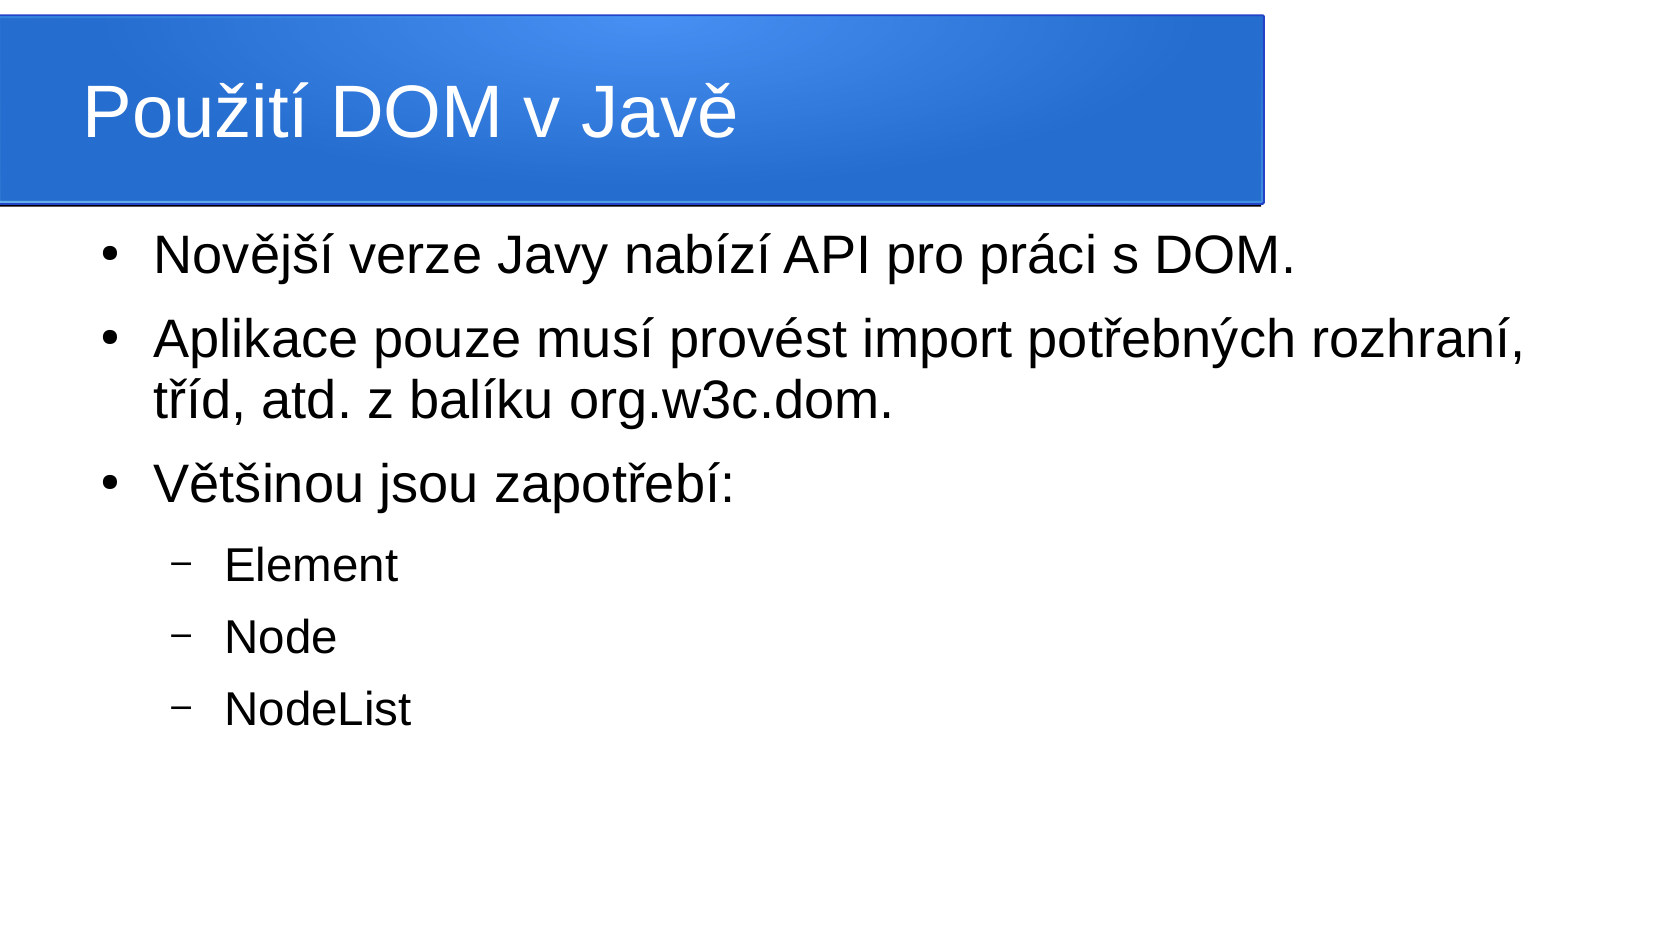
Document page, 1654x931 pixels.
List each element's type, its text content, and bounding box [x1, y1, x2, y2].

title Použití DOM v Javě [82, 35, 1235, 189]
list Novější verze Javy nabízí API pro práci s DOM. Aplikace pouze musí provést import potřebných rozhraní, tříd, atd. z balíku org.w3c.dom. Většinou jsou zapotřebí: Element Node NodeList [82, 224, 1571, 764]
